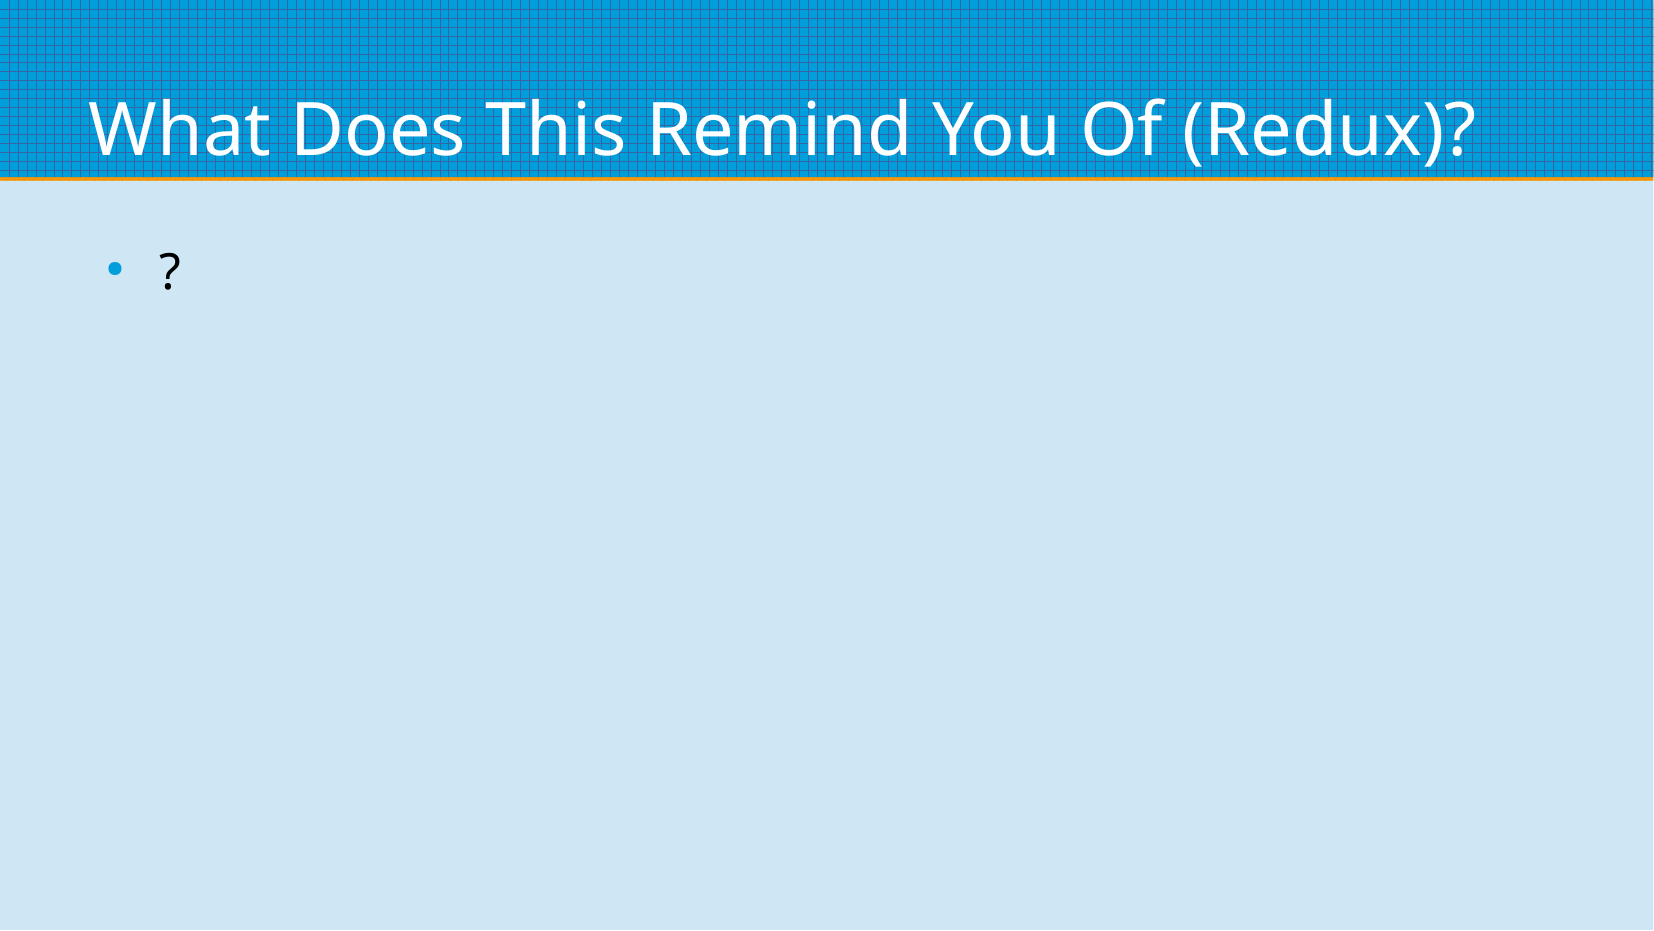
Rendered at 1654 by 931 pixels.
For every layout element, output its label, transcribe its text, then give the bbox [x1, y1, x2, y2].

title What Does This Remind You Of (Redux)? [88, 14, 1565, 178]
list ? [88, 236, 1565, 813]
